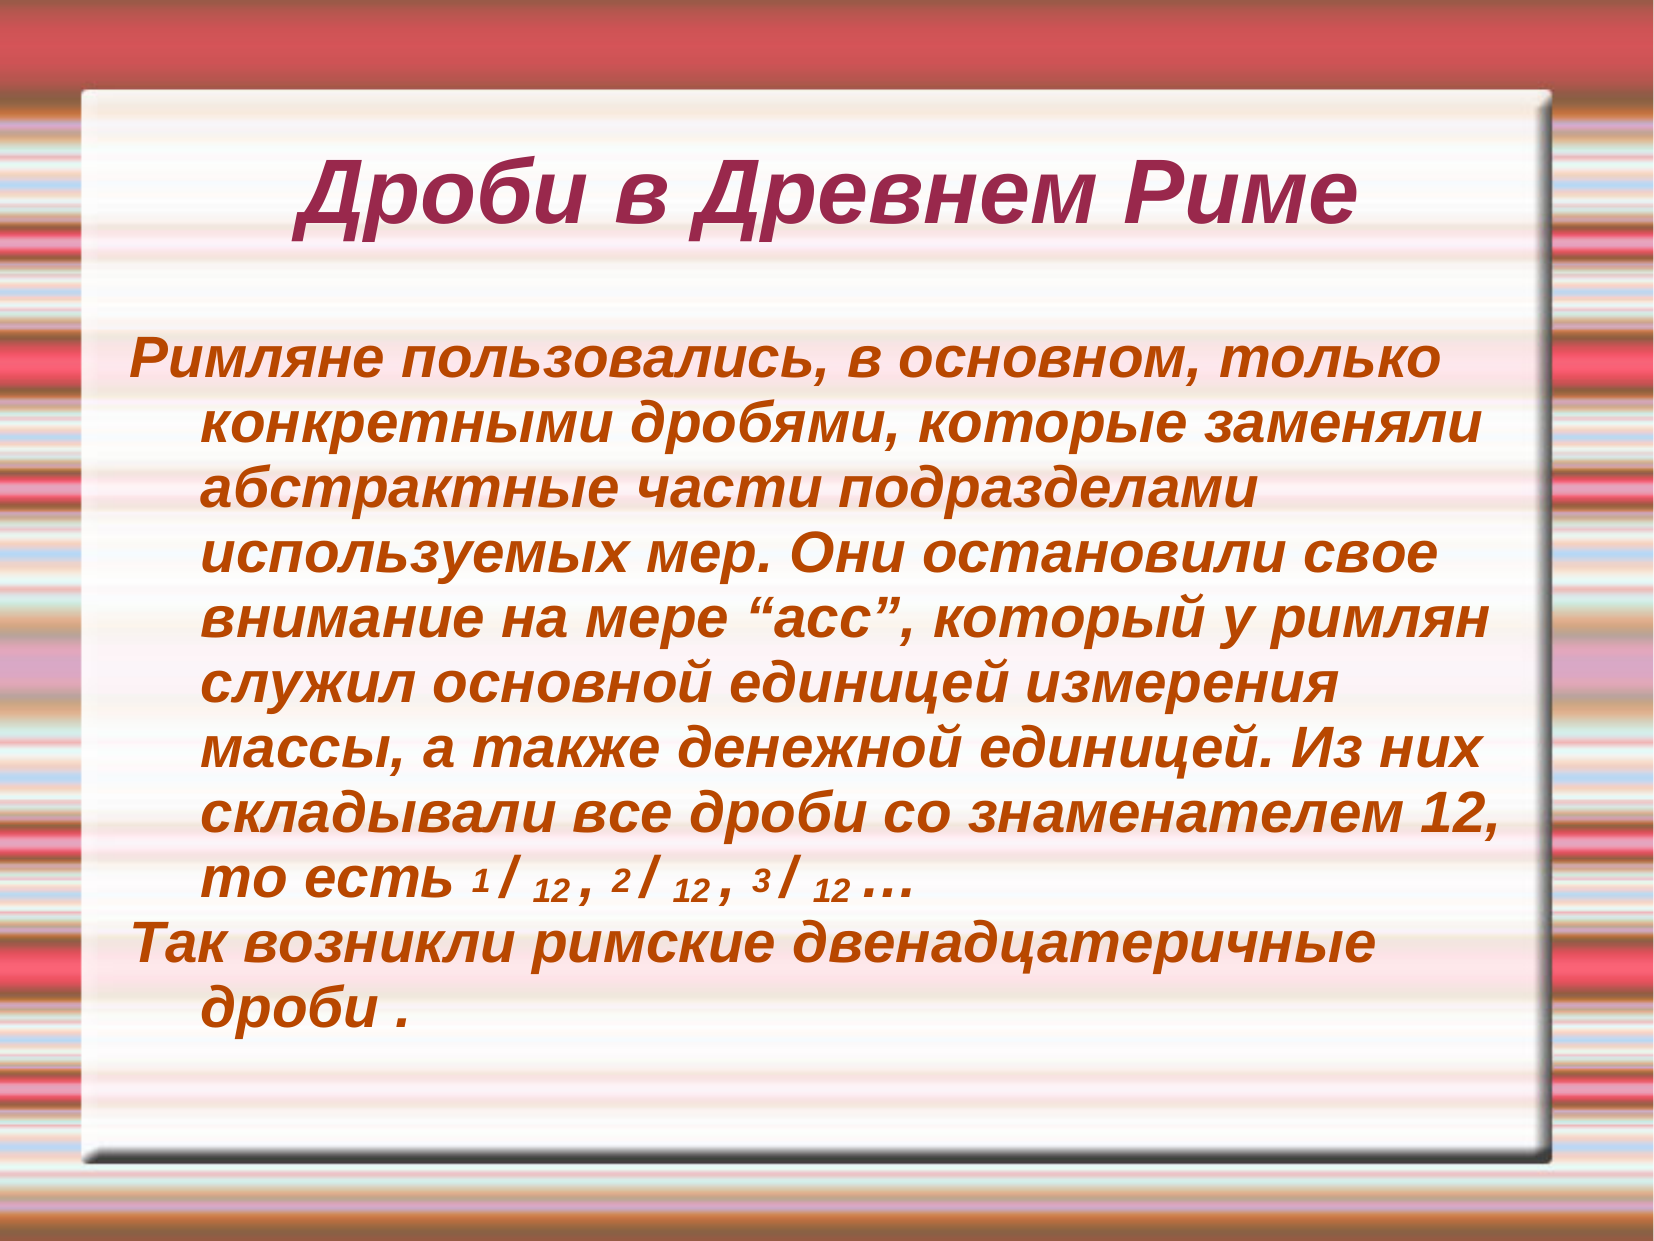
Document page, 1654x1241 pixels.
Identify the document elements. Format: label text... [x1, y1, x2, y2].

picture [0, 0, 1654, 1241]
title Дроби в Древнем Риме [123, 88, 1536, 296]
list Римляне пользовались, в основном, только конкретными дробями, которые заменяли абстрактные части подразделами используемых мер. Они остановили свое внимание на мере “асс”, который у римлян служил основной единицей измерения массы, а также денежной единицей. Из них складывали все дроби со знаменателем 12, то есть 1 / 12 , 2 / 12 , 3 / 12 … Так возникли римские двенадцатеричные дроби . [118, 324, 1506, 1152]
